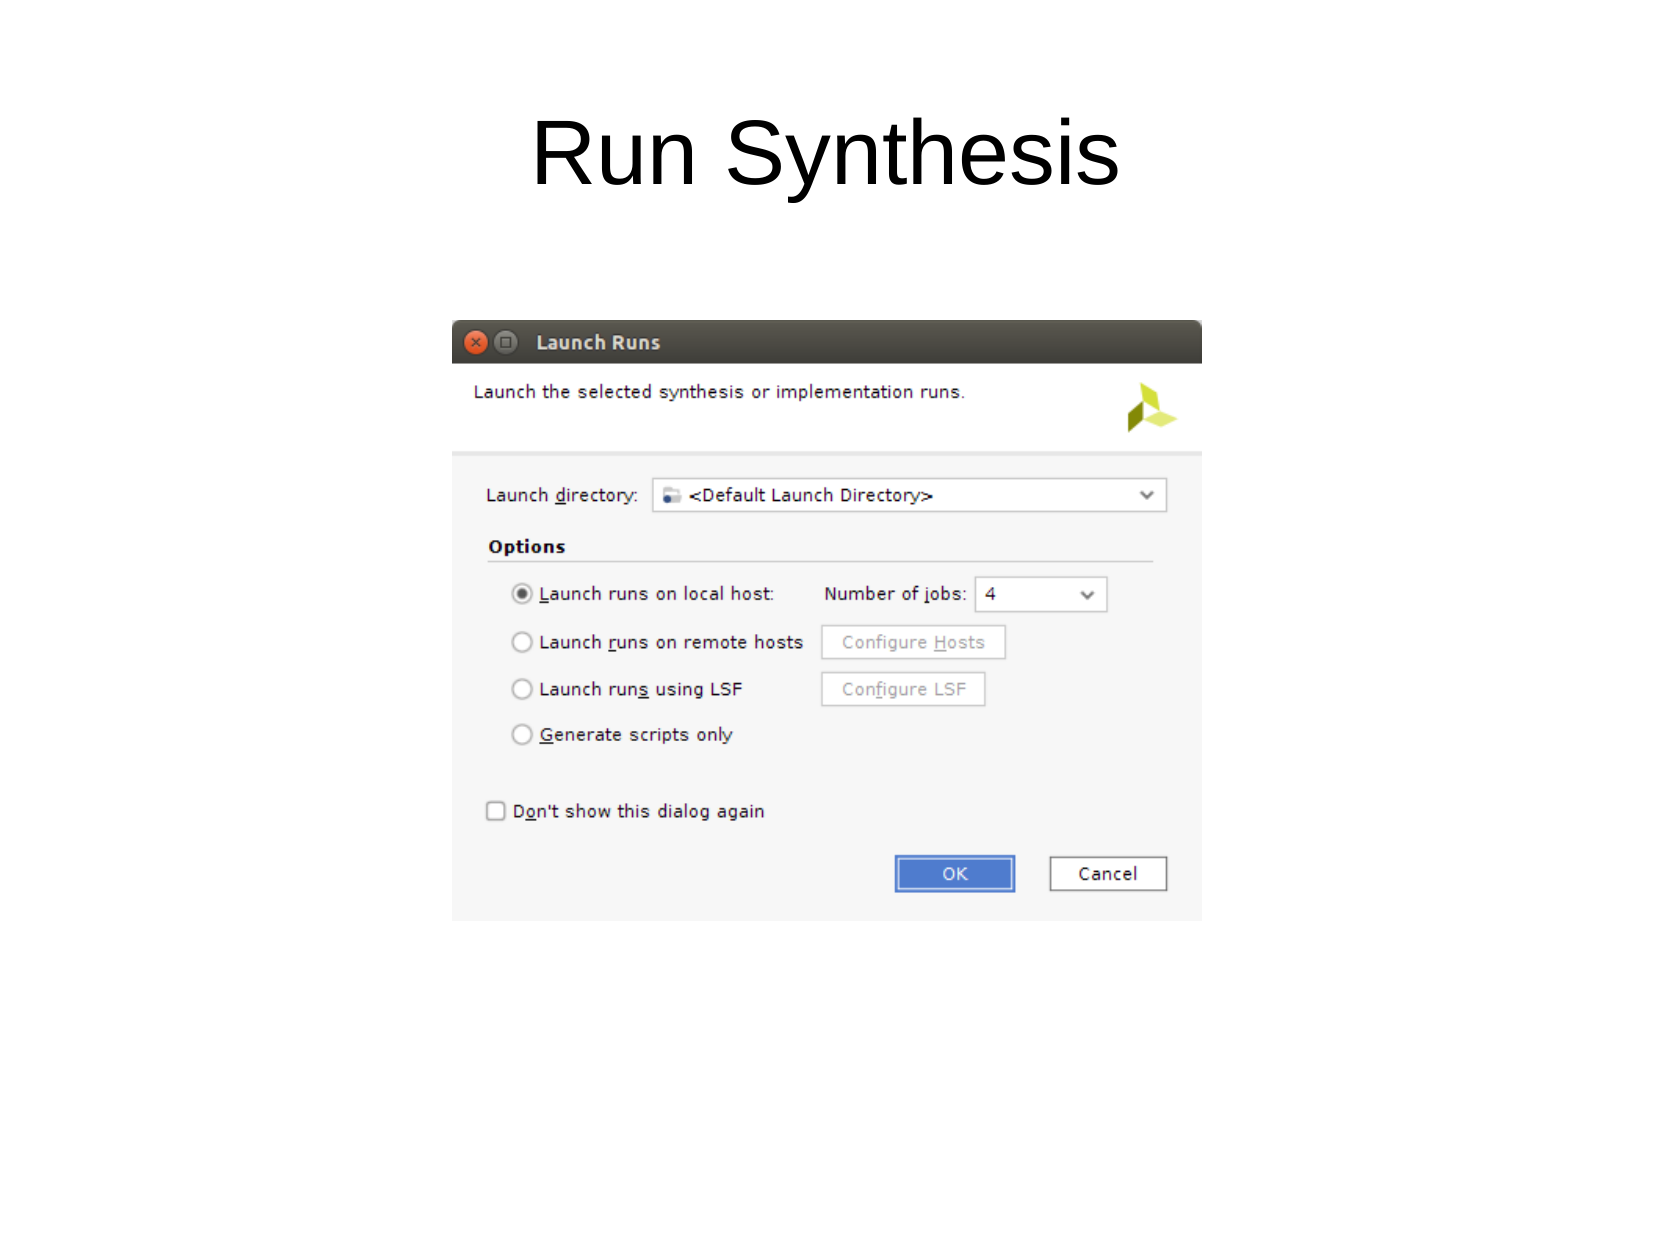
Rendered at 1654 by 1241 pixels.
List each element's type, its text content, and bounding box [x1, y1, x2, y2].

title Run Synthesis [82, 49, 1571, 257]
picture [452, 320, 1202, 921]
